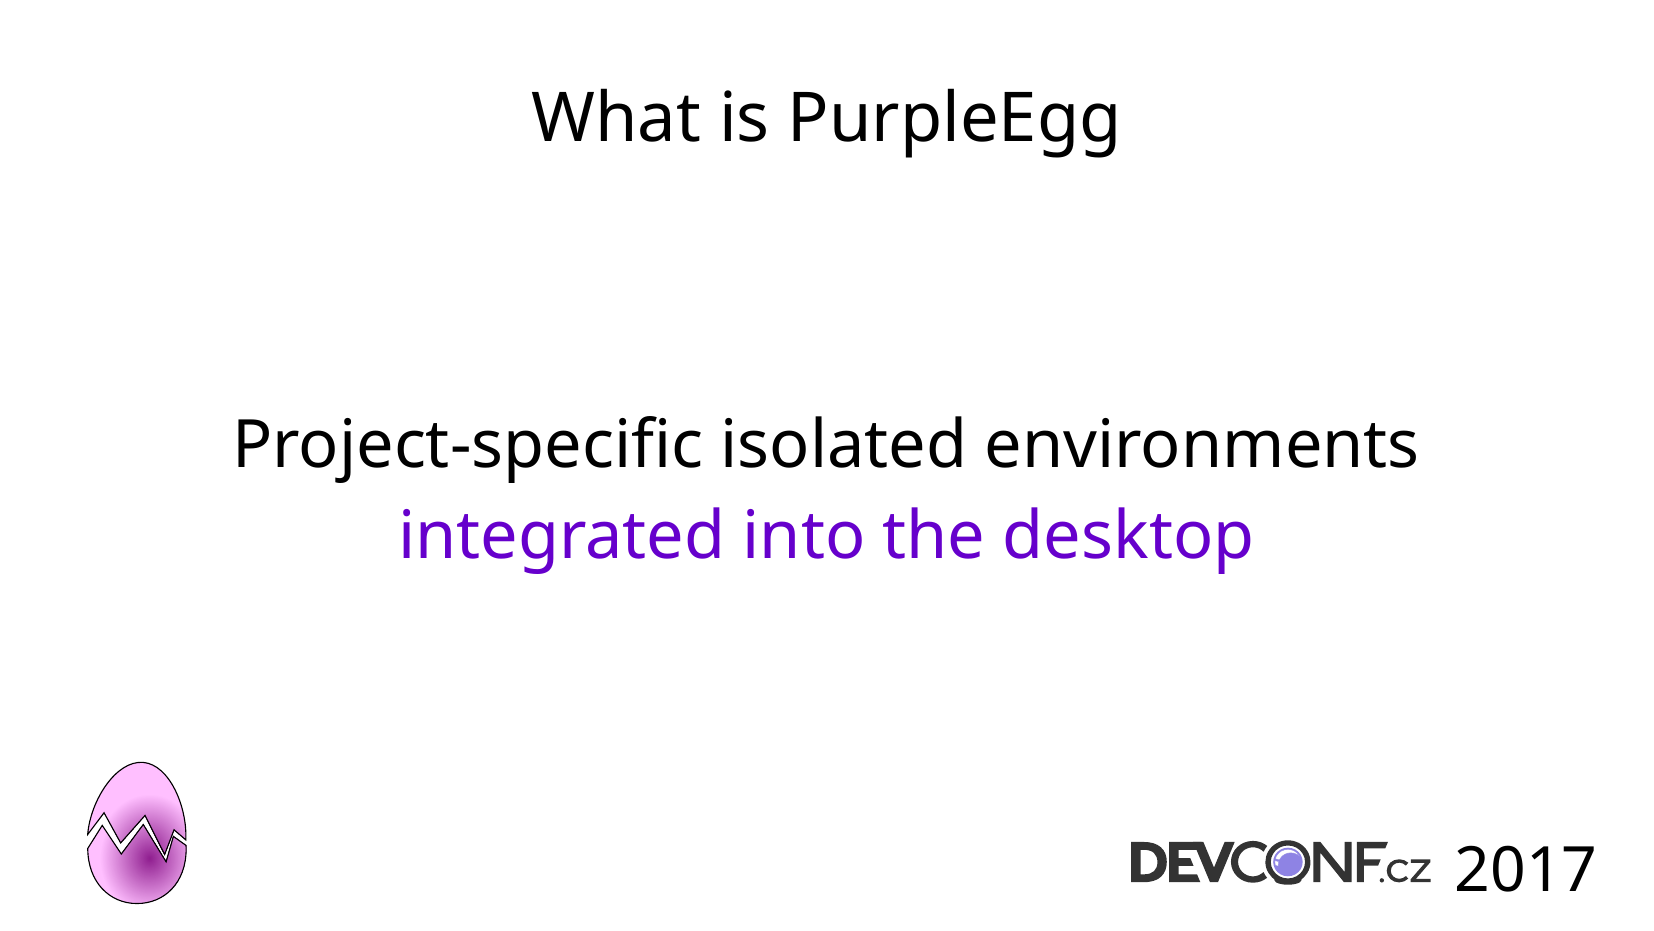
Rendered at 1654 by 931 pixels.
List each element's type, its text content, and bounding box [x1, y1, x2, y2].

subtitle Project-specific isolated environments integrated into the desktop [82, 217, 1571, 758]
title What is PurpleEgg [82, 37, 1571, 193]
